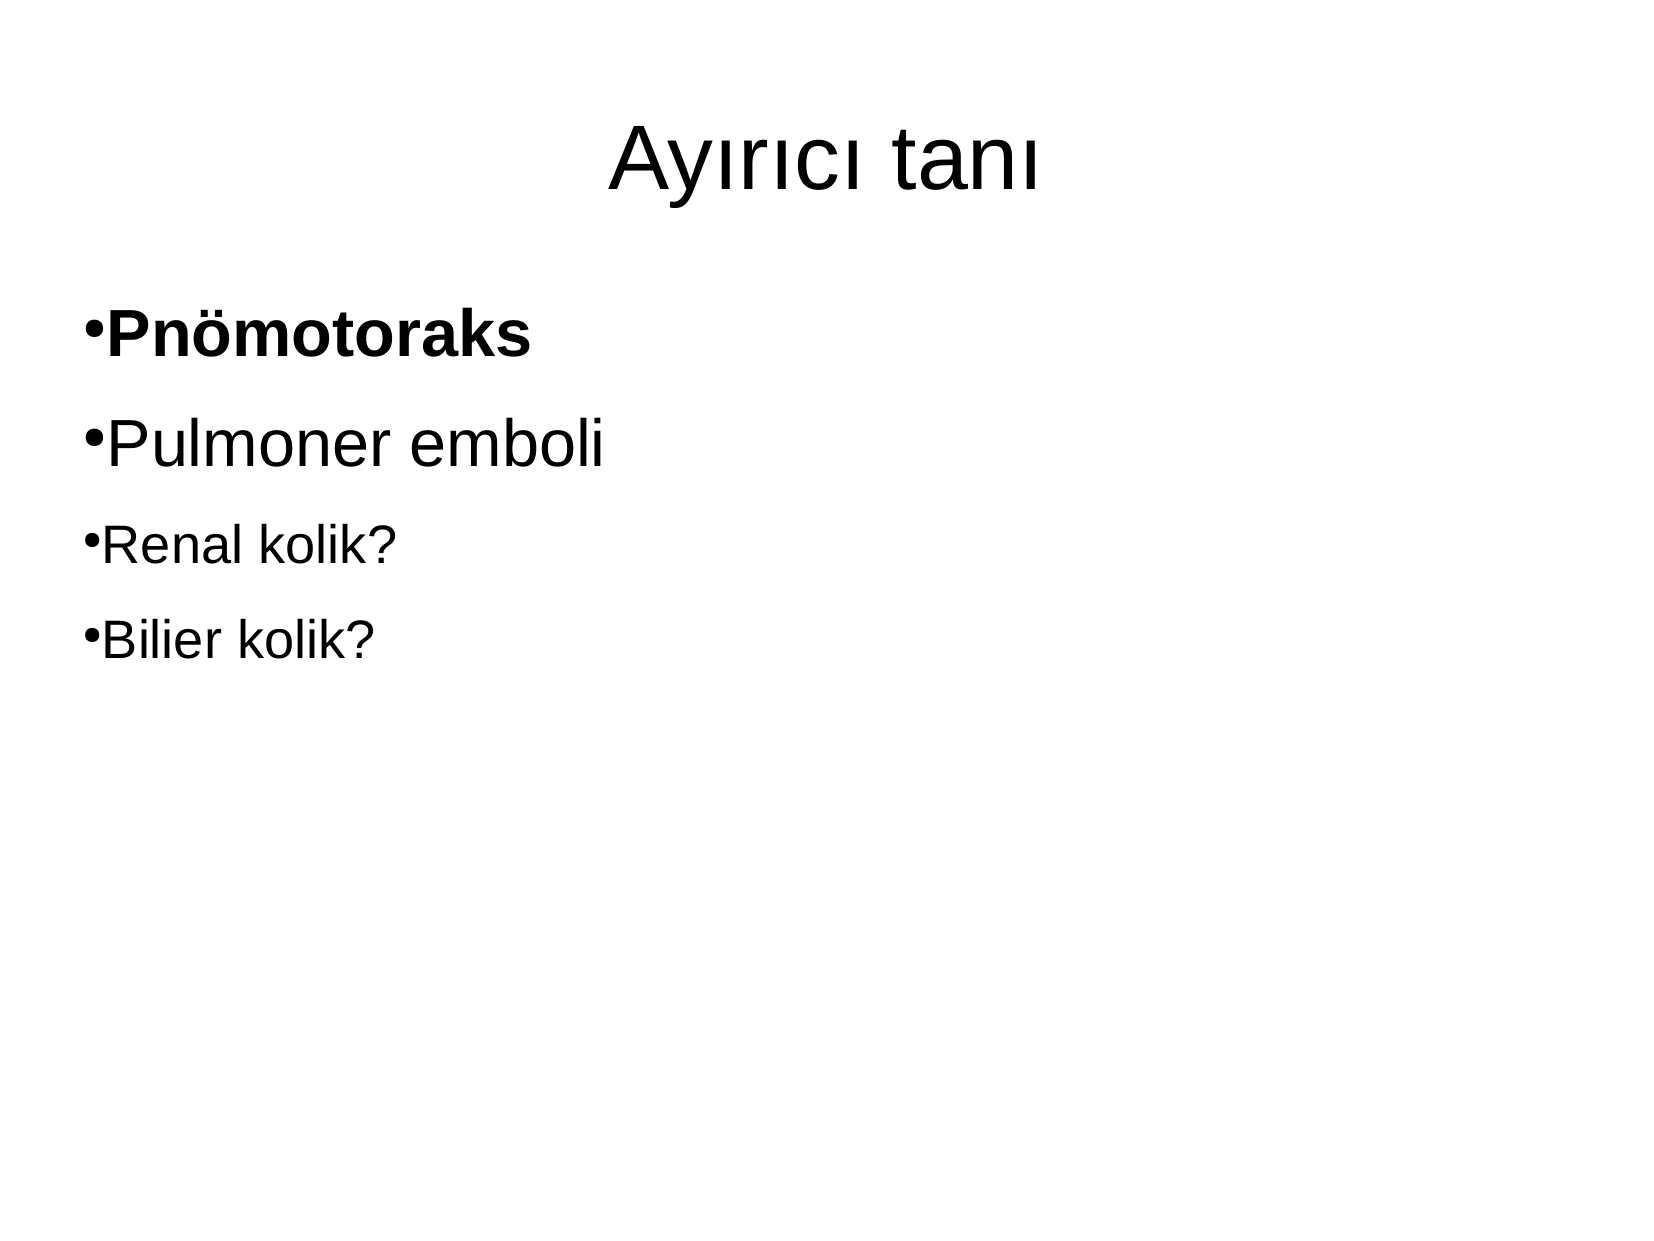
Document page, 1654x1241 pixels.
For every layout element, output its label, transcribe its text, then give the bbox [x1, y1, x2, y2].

list Pnömotoraks Pulmoner emboli Renal kolik? Bilier kolik? [82, 290, 1571, 1109]
title Ayırıcı tanı [82, 49, 1571, 257]
